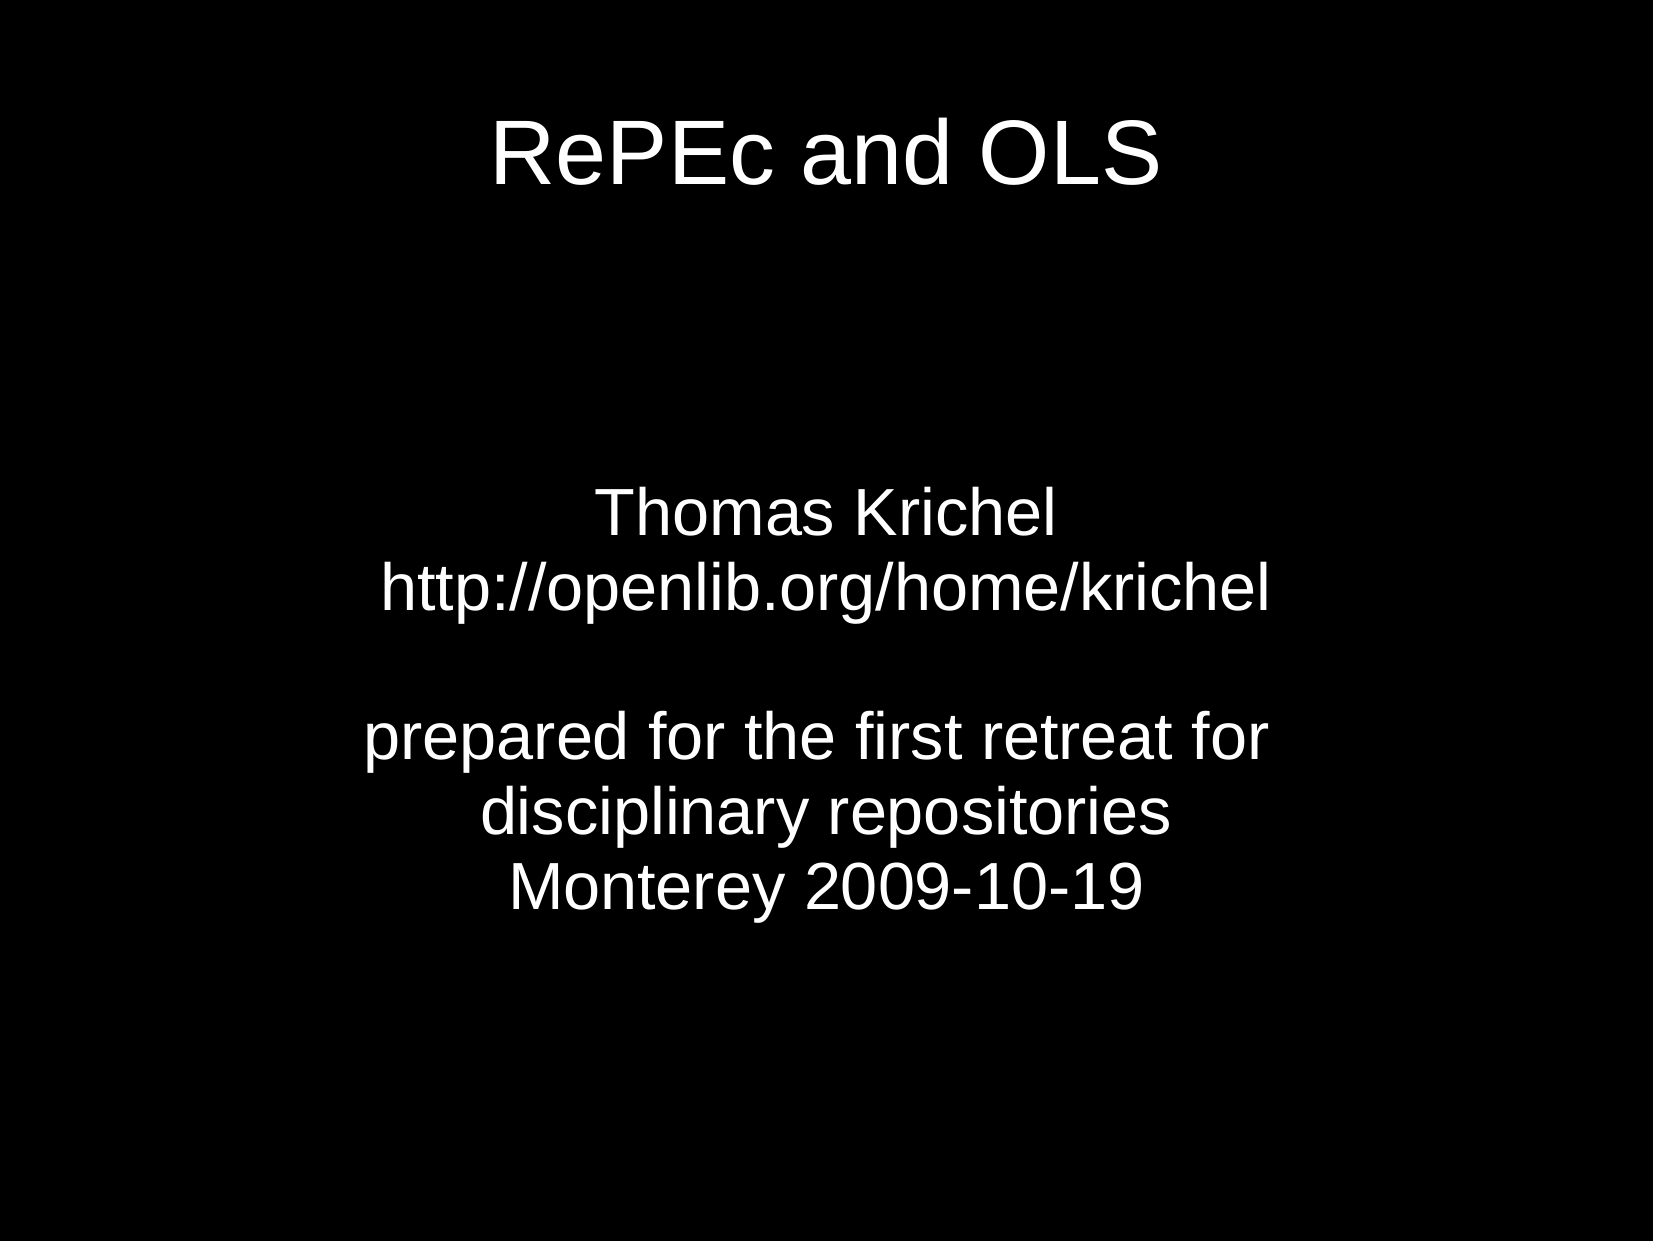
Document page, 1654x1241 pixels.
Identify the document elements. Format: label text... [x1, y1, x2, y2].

title RePEc and OLS [82, 49, 1571, 257]
subtitle Thomas Krichel http://openlib.org/home/krichel prepared for the first retreat for disciplinary repositories Monterey 2009-10-19 [82, 290, 1571, 1109]
